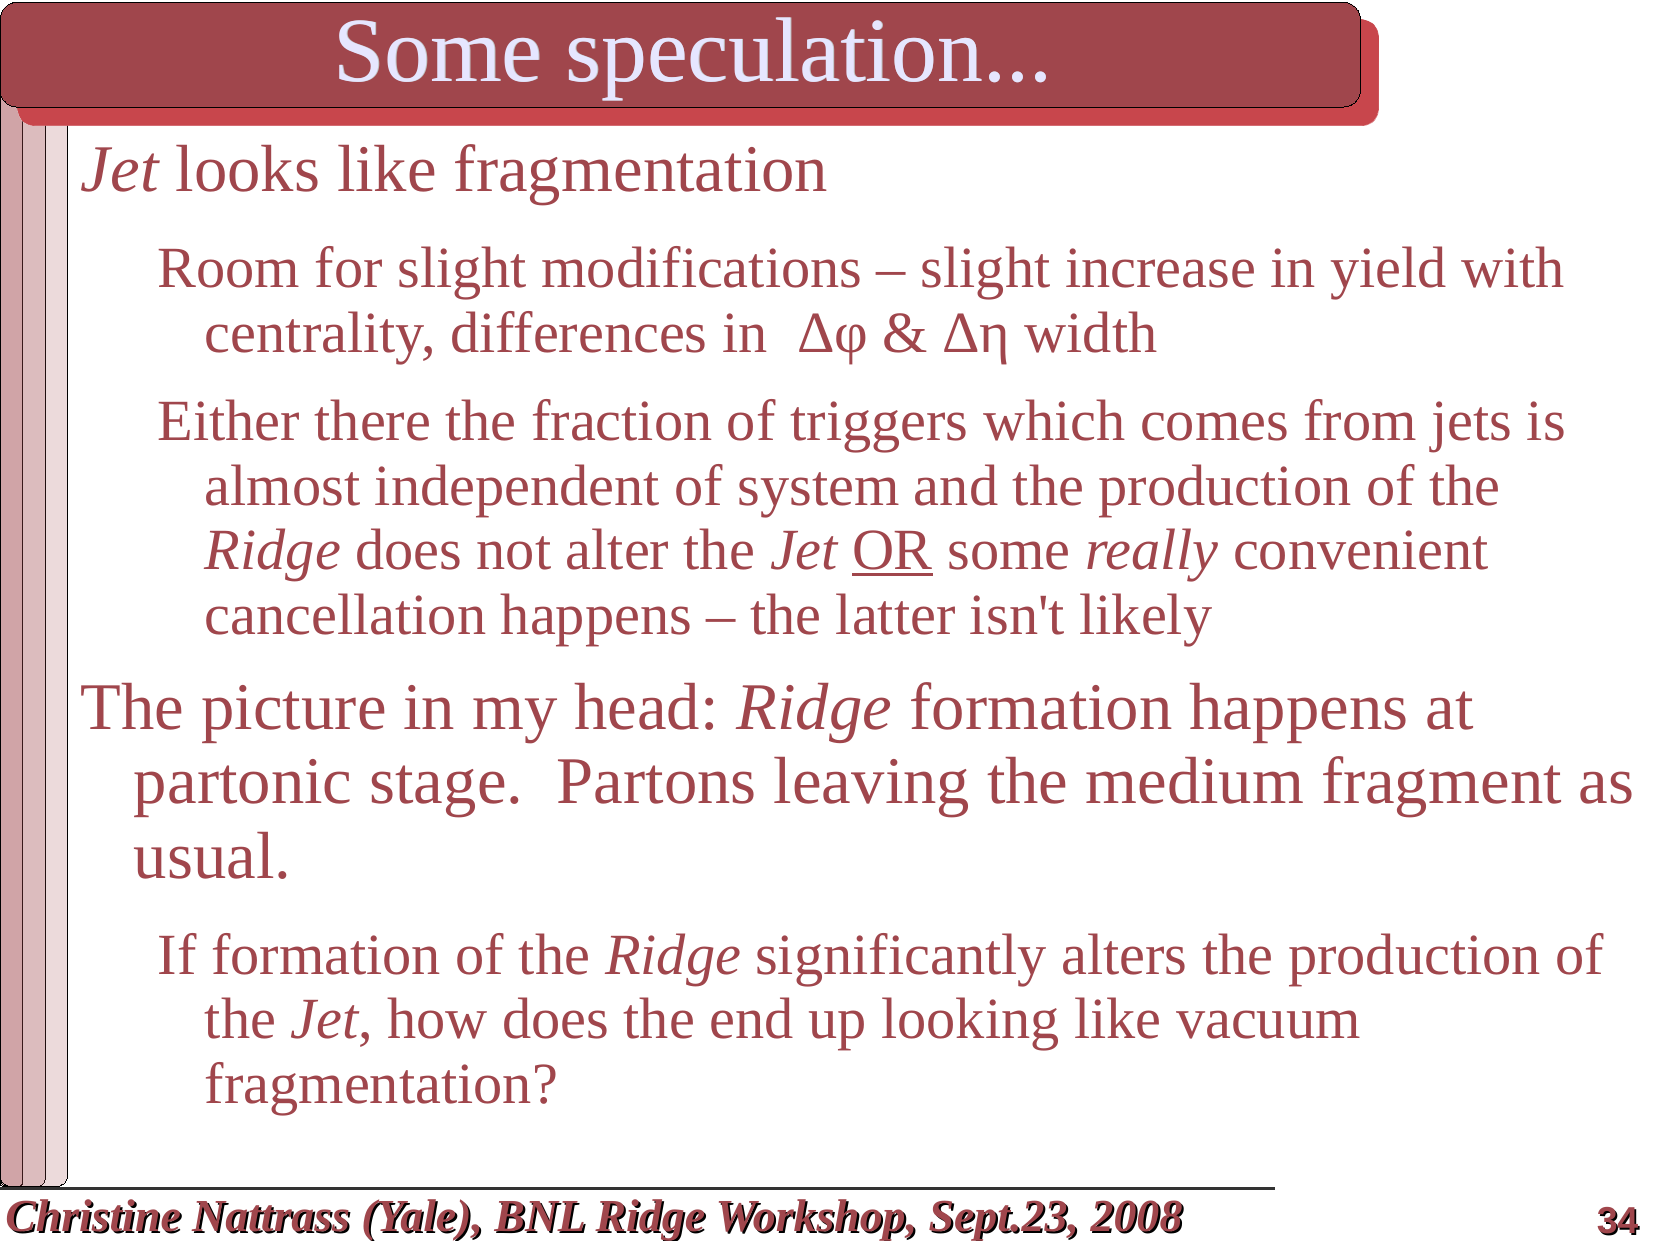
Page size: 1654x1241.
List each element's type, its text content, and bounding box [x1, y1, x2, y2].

list Jet looks like fragmentation Room for slight modifications – slight increase in yield with centrality, differences in Δφ & Δη width Either there the fraction of triggers which comes from jets is almost independent of system and the production of the Ridge does not alter the Jet OR some really convenient cancellation happens – the latter isn't likely The picture in my head: Ridge formation happens at partonic stage. Partons leaving the medium fragment as usual. If formation of the Ridge significantly alters the production of the Jet, how does the end up looking like vacuum fragmentation? [63, 132, 1642, 1145]
title Some speculation... [0, 0, 1388, 102]
